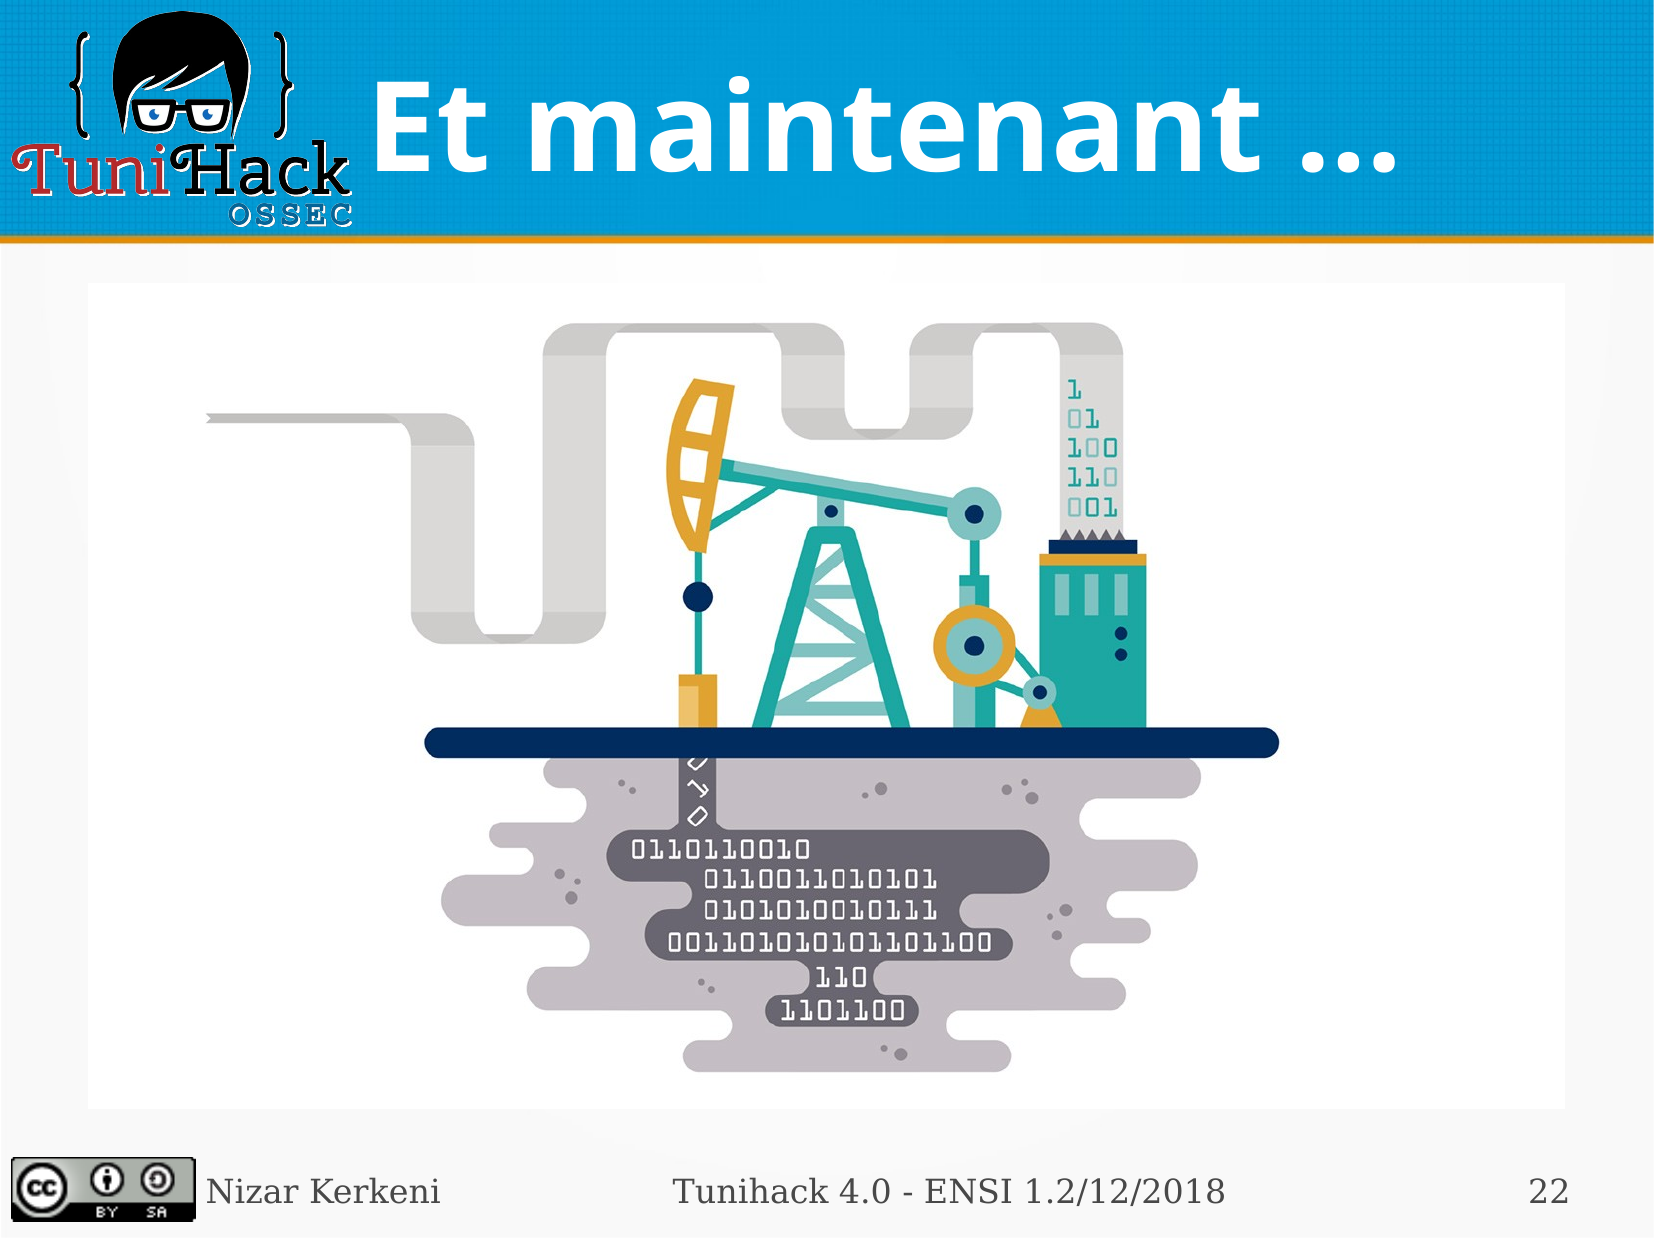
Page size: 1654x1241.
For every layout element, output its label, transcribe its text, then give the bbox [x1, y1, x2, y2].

picture [279, 157, 310, 196]
picture [0, 233, 1654, 1241]
picture [312, 206, 319, 212]
picture [113, 12, 250, 135]
picture [171, 144, 236, 195]
picture [266, 219, 274, 225]
picture [63, 158, 170, 196]
picture [243, 212, 250, 225]
picture [240, 157, 276, 196]
picture [335, 207, 342, 216]
picture [156, 144, 164, 153]
picture [274, 32, 294, 139]
picture [70, 32, 89, 139]
title Et maintenant … [366, 19, 1619, 227]
picture [12, 144, 61, 195]
picture [313, 140, 350, 196]
picture [233, 207, 243, 216]
